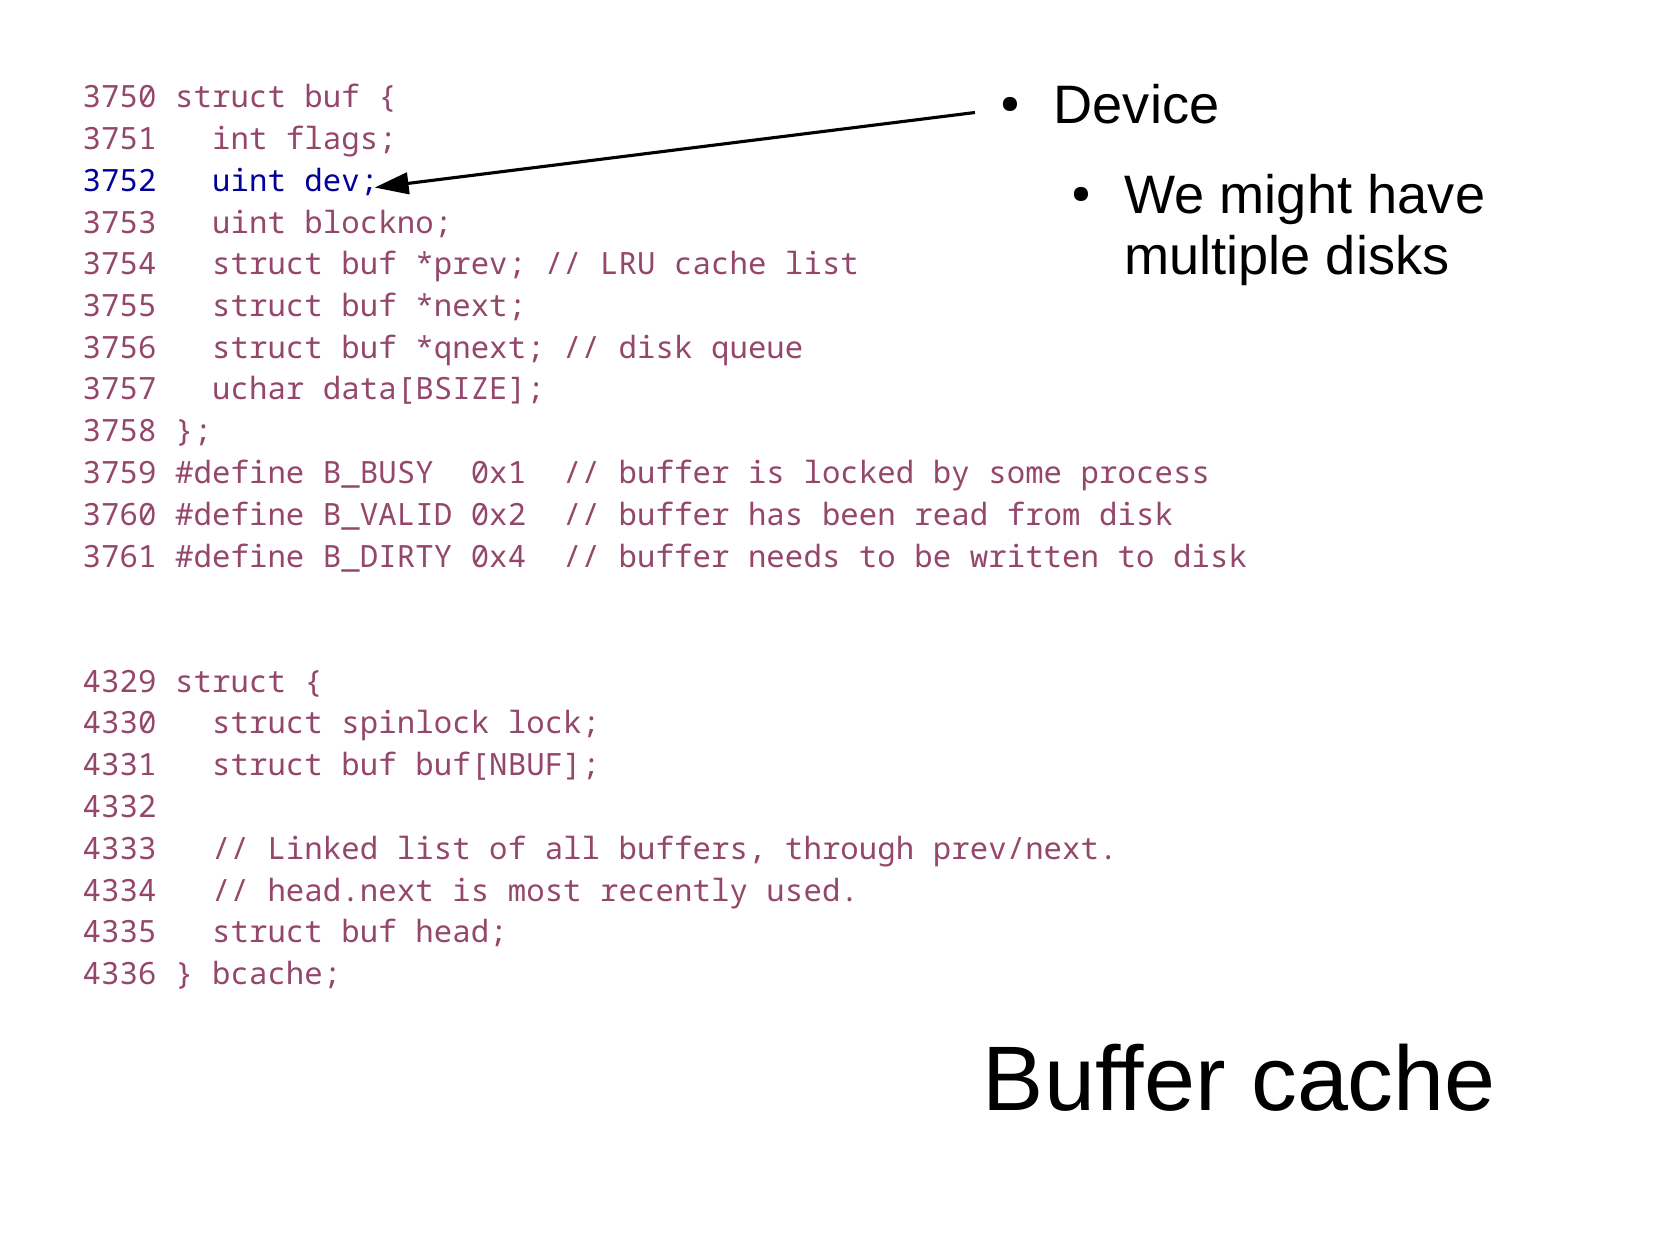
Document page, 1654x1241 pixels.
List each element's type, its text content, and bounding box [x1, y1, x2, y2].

list 3750 struct buf { 3751 int flags; 3752 uint dev; 3753 uint blockno; 3754 struct buf *prev; // LRU cache list 3755 struct buf *next; 3756 struct buf *qnext; // disk queue 3757 uchar data[BSIZE]; 3758 }; 3759 #define B_BUSY 0x1 // buffer is locked by some process 3760 #define B_VALID 0x2 // buffer has been read from disk 3761 #define B_DIRTY 0x4 // buffer needs to be written to disk 4329 struct { 4330 struct spinlock lock; 4331 struct buf buf[NBUF]; 4332 4333 // Linked list of all buffers, through prev/next. 4334 // head.next is most recently used. 4335 struct buf head; 4336 } bcache; [82, 75, 1571, 1010]
title Buffer cache [904, 975, 1576, 1183]
list Device We might have multiple disks [982, 75, 1613, 451]
